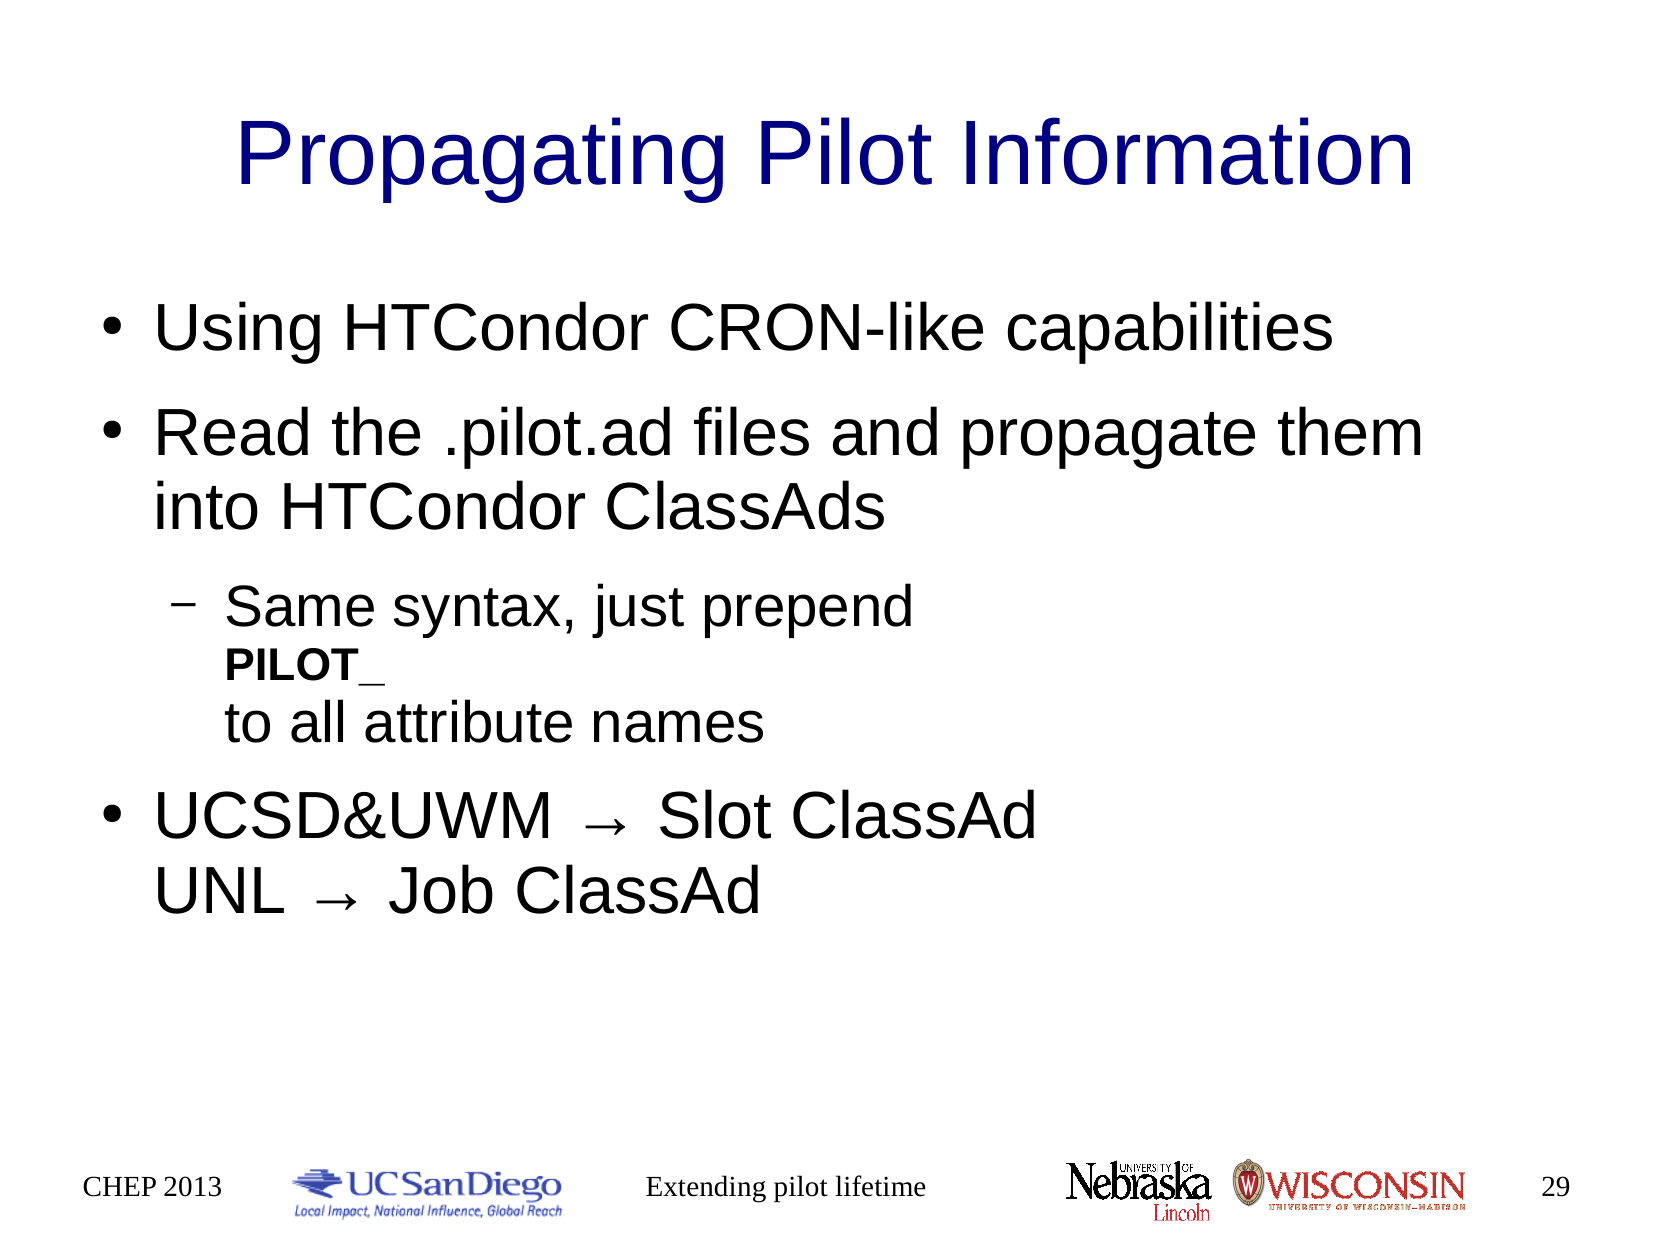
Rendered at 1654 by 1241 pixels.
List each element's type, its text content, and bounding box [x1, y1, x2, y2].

picture [1066, 1160, 1212, 1221]
picture [1232, 1158, 1465, 1210]
picture [292, 1169, 563, 1220]
list Using HTCondor CRON-like capabilities Read the .pilot.ad files and propagate them into HTCondor ClassAds Same syntax, just prepend PILOT_ to all attribute names UCSD&UWM → Slot ClassAd UNL → Job ClassAd [82, 290, 1538, 1010]
title Propagating Pilot Information [82, 49, 1571, 257]
